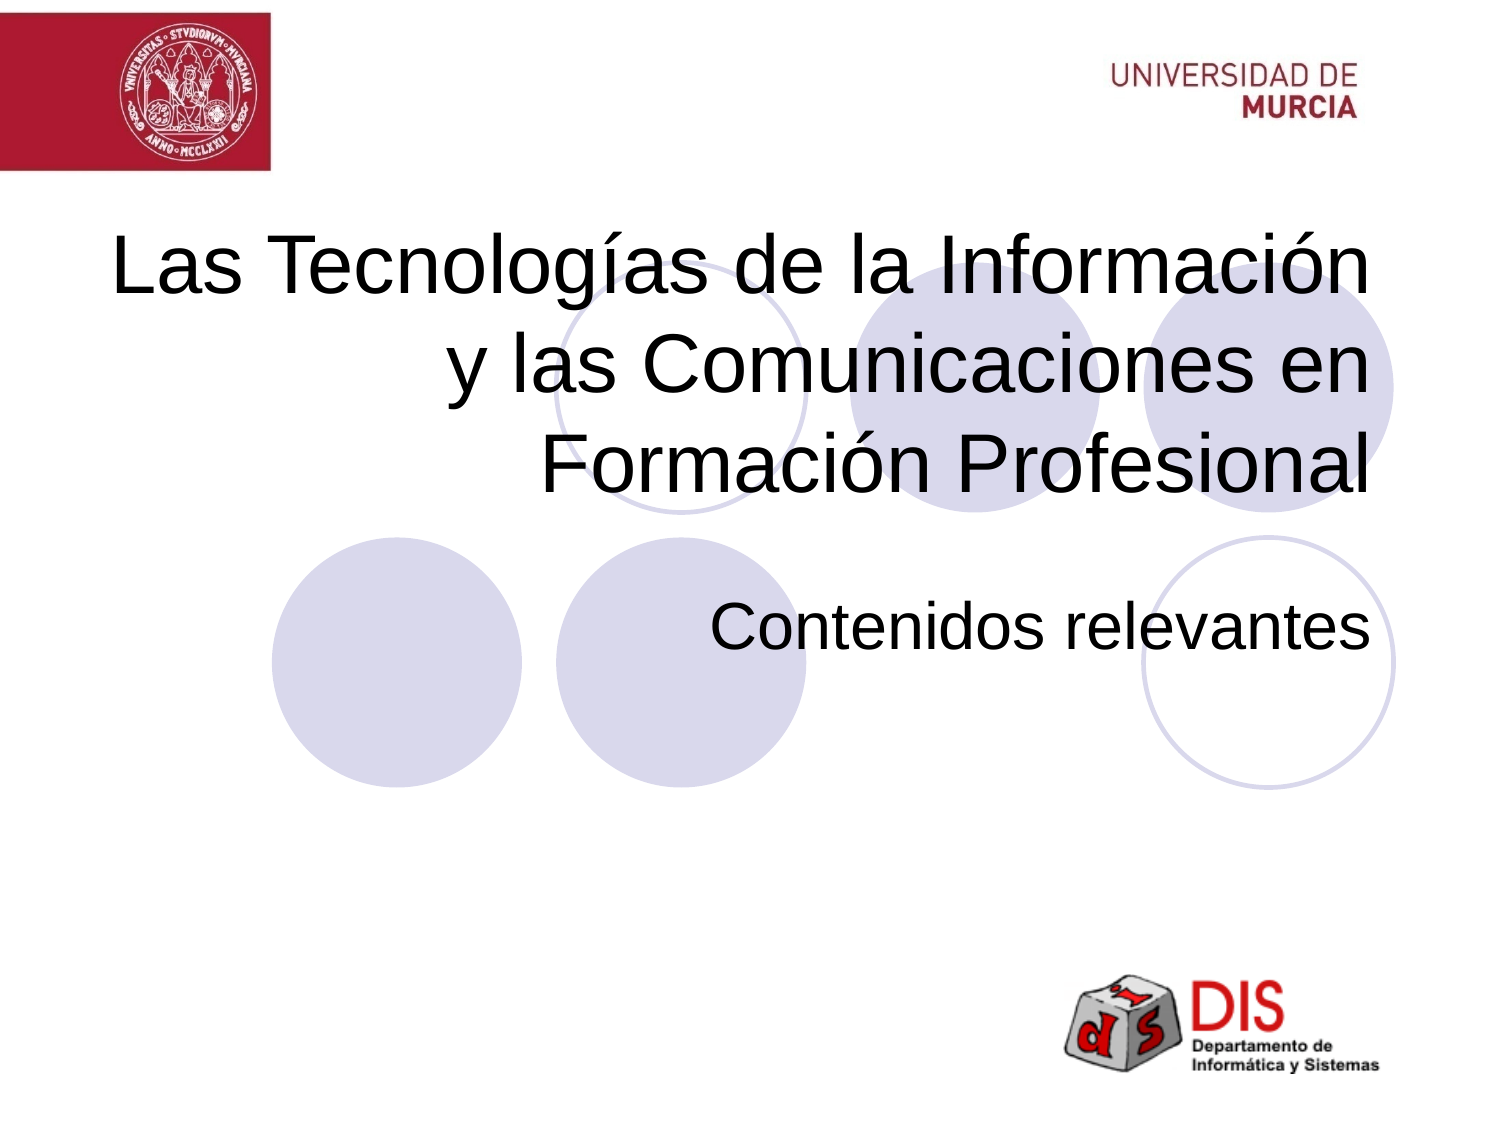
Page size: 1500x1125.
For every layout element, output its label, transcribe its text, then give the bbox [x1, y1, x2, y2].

text_box Contenidos relevantes [337, 575, 1388, 863]
title Las Tecnologías de la Información y las Comunicaciones en Formación Profesional [50, 199, 1388, 518]
picture [1062, 974, 1399, 1074]
picture [0, 0, 1500, 184]
